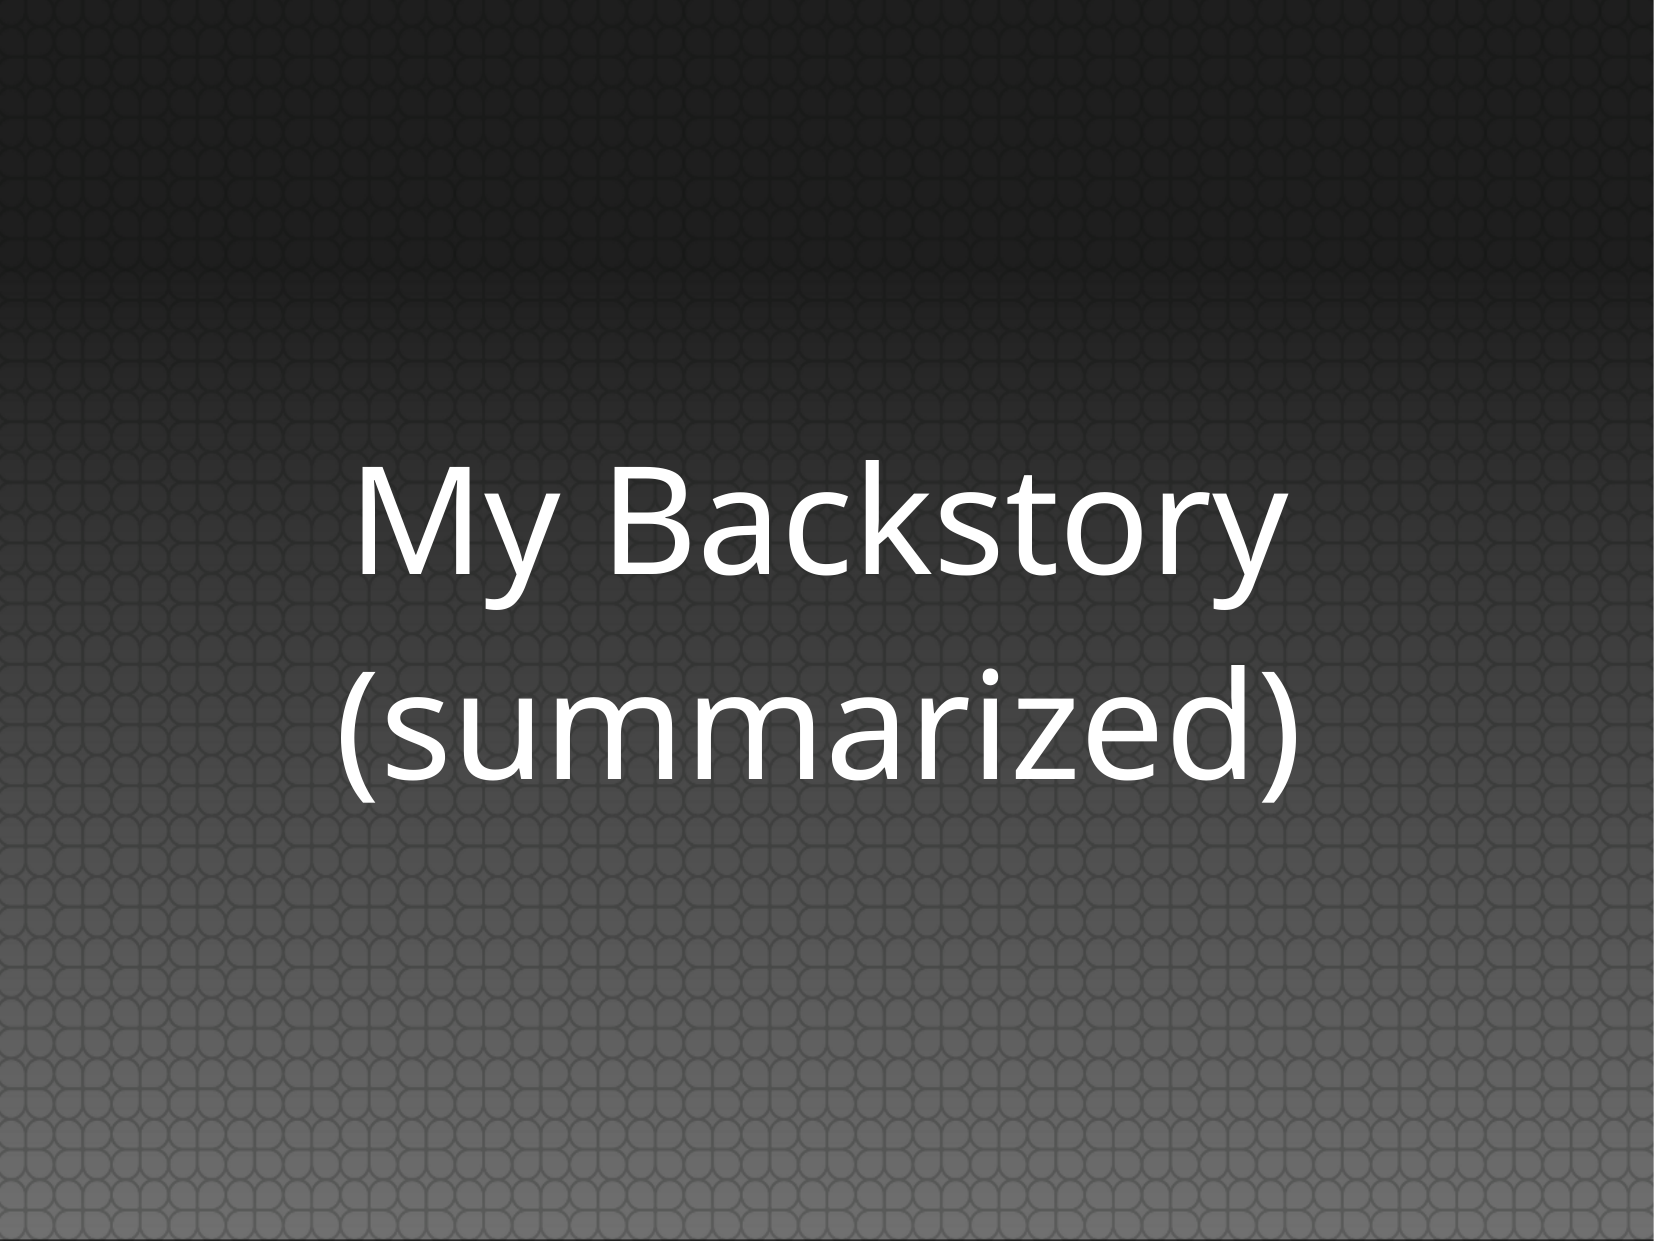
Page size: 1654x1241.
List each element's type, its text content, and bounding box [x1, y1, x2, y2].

title My Backstory (summarized) [75, 451, 1564, 787]
picture [0, 0, 1654, 1241]
